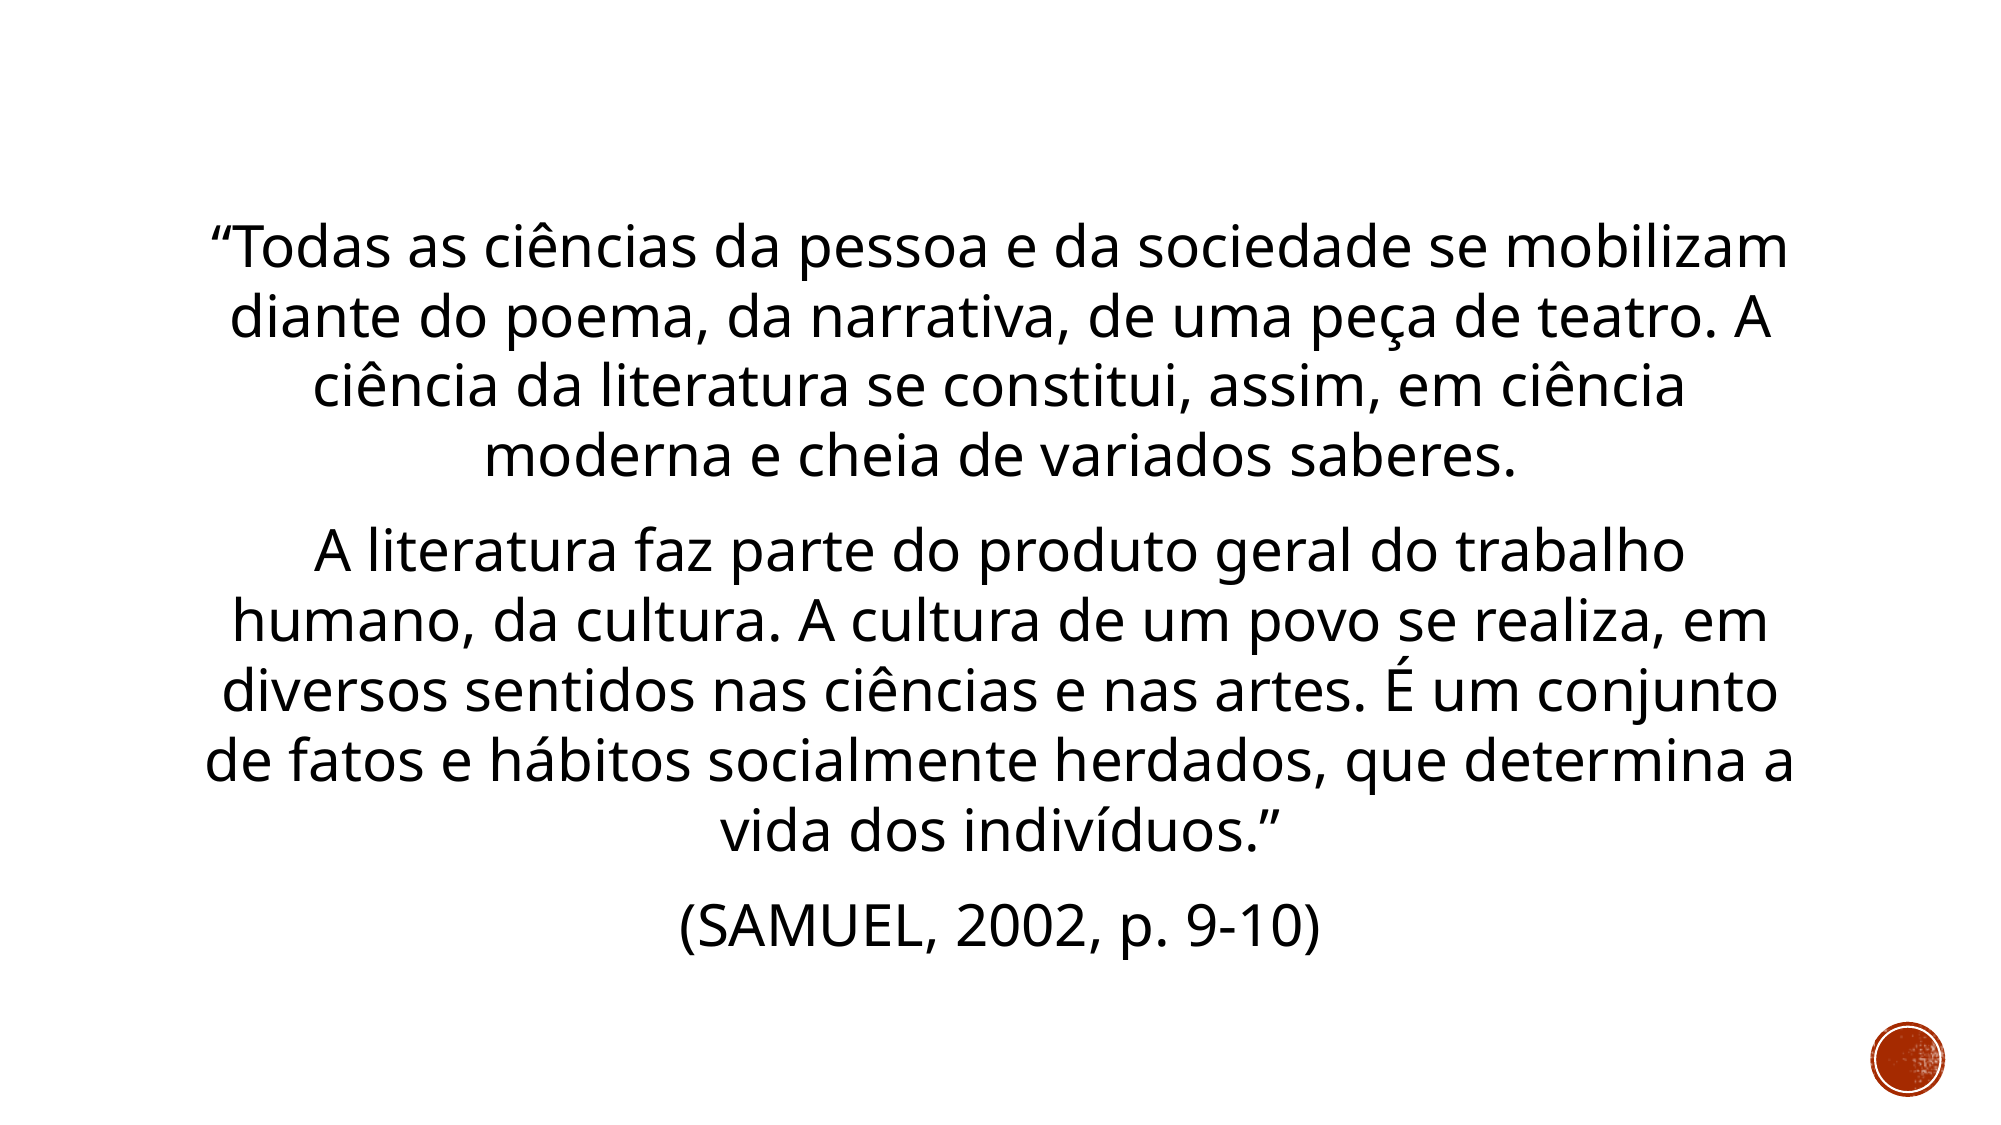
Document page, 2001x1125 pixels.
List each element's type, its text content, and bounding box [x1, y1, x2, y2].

picture [1870, 1021, 1946, 1097]
list “Todas as ciências da pessoa e da sociedade se mobilizam diante do poema, da narrativa, de uma peça de teatro. A ciência da literatura se constitui, assim, em ciência moderna e cheia de variados saberes. A literatura faz parte do produto geral do trabalho humano, da cultura. A cultura de um povo se realiza, em diversos sentidos nas ciências e nas artes. É um conjunto de fatos e hábitos socialmente herdados, que determina a vida dos indivíduos.” (SAMUEL, 2002, p. 9-10) [175, 201, 1826, 1013]
